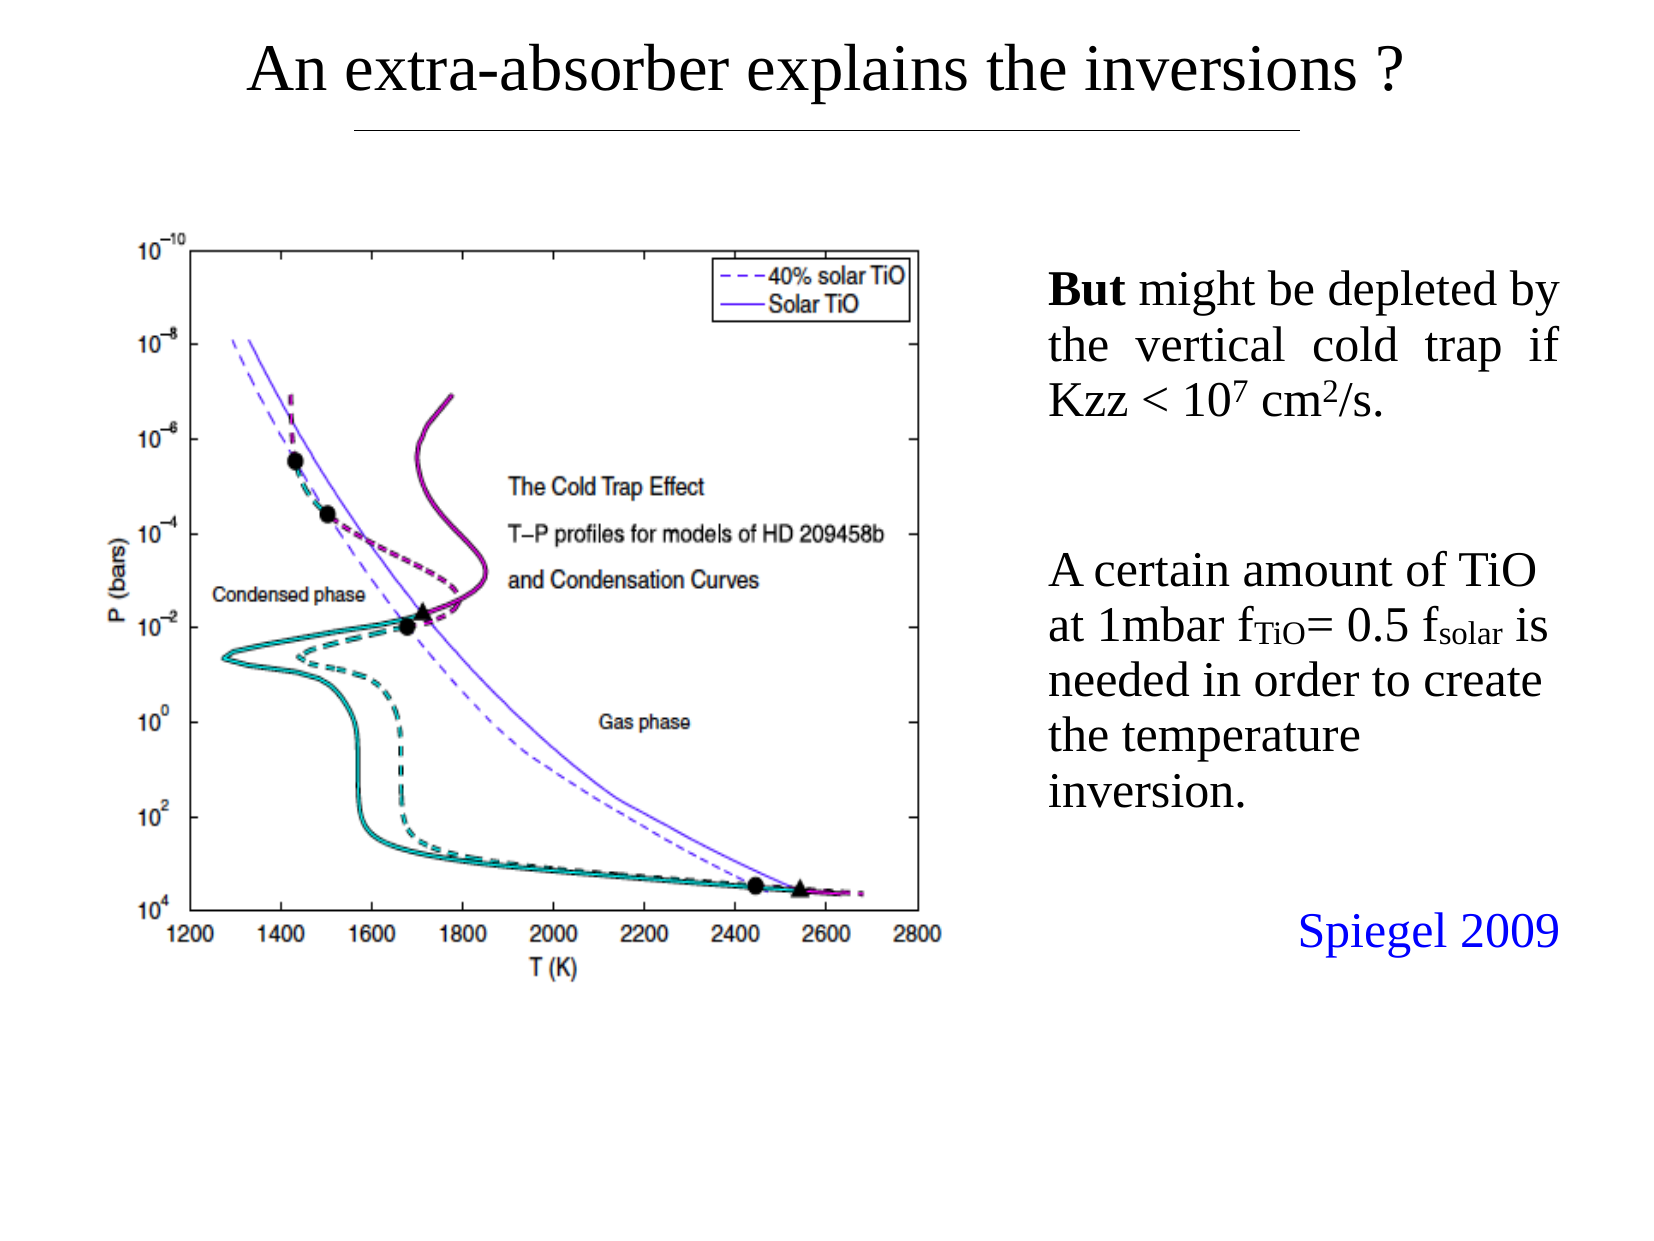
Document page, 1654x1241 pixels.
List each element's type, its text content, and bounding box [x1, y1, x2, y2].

picture [75, 222, 976, 986]
text_box An extra-absorber explains the inversions ? [29, 23, 1625, 113]
text_box But might be depleted by the vertical cold trap if Kzz < 107 cm2/s. A certain amount of TiO at 1mbar fTiO= 0.5 fsolar is needed in order to create the temperature inversion. Spiegel 2009 [1033, 253, 1576, 981]
